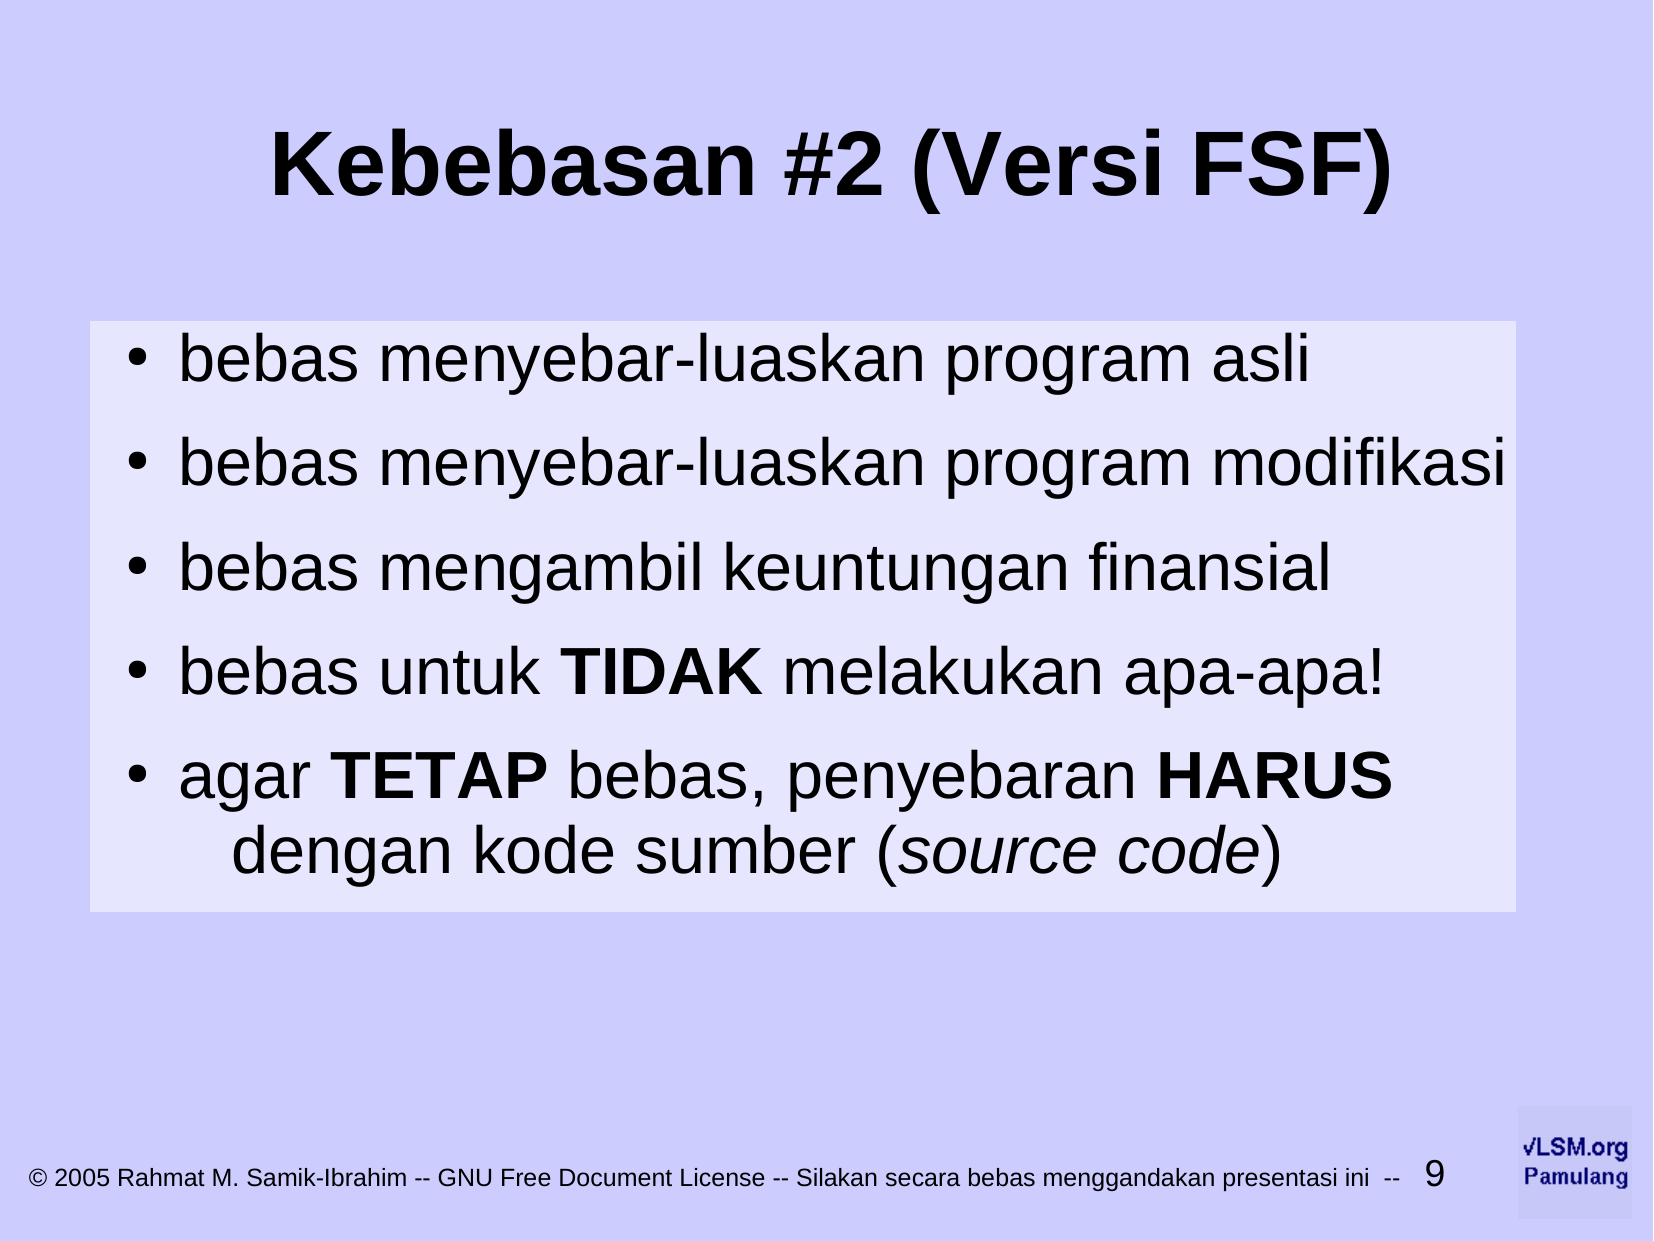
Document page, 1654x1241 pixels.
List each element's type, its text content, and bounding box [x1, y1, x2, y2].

title Kebebasan #2 (Versi FSF) [40, 108, 1625, 219]
picture [1518, 1106, 1632, 1219]
list bebas menyebar-luaskan program asli bebas menyebar-luaskan program modifikasi bebas mengambil keuntungan finansial bebas untuk TIDAK melakukan apa-apa! agar TETAP bebas, penyebaran HARUS dengan kode sumber (source code) [90, 321, 1516, 912]
